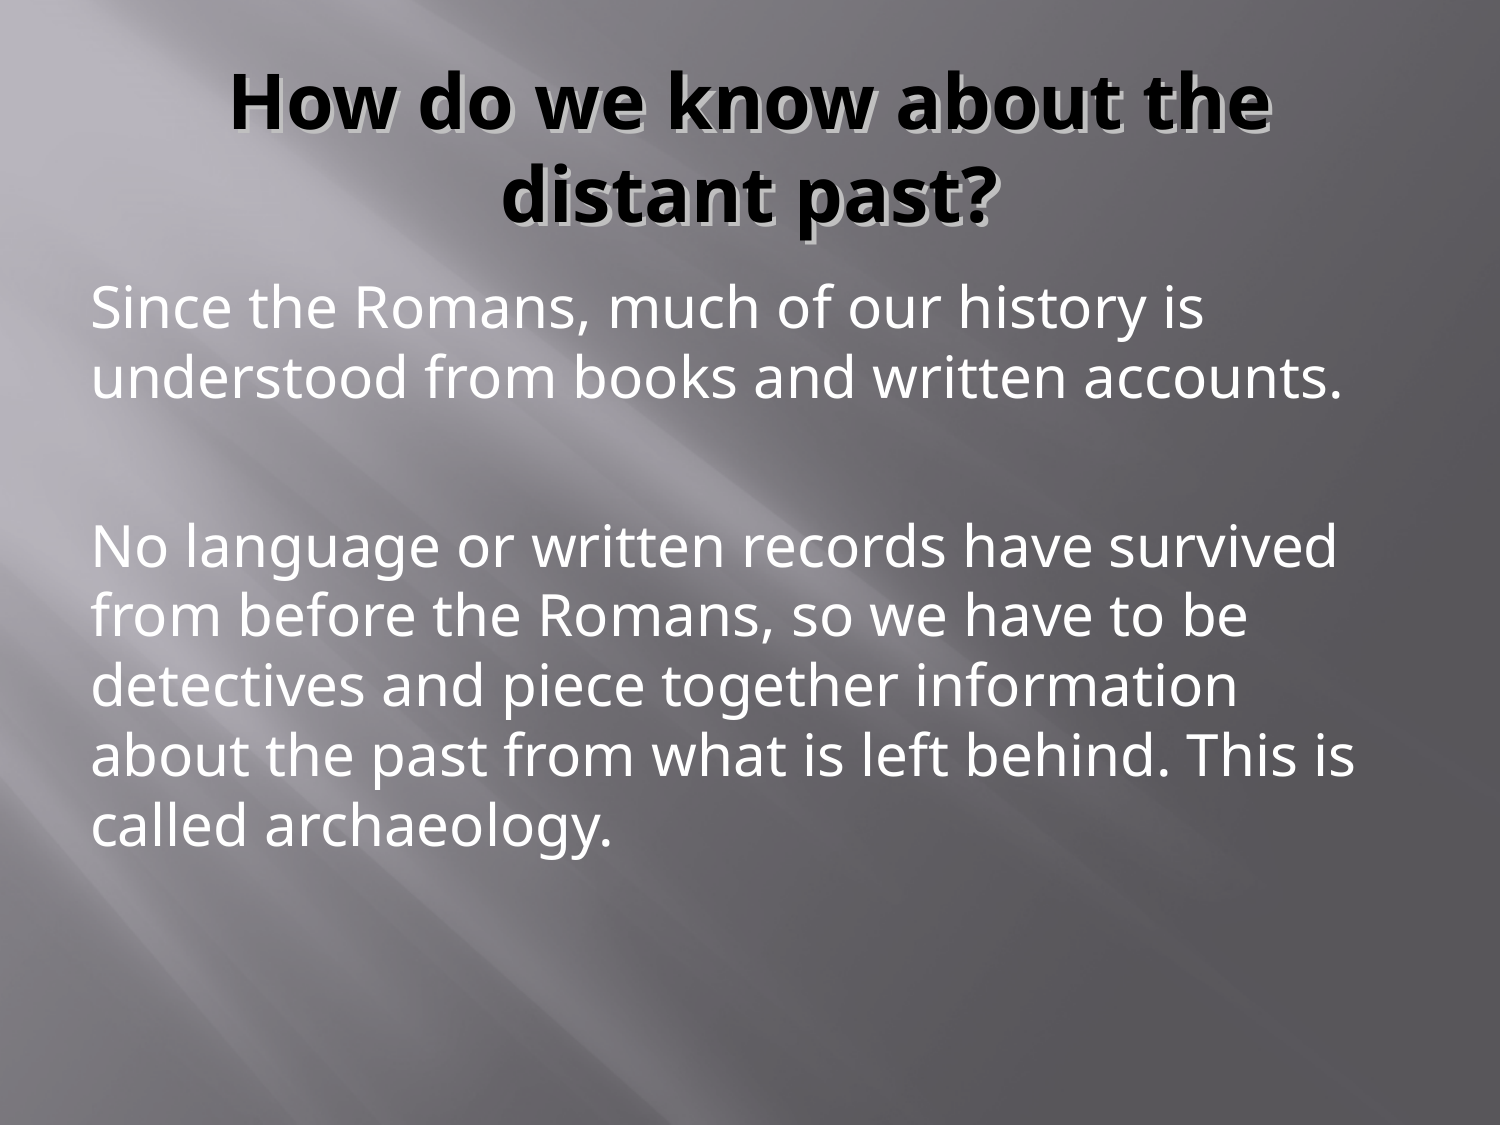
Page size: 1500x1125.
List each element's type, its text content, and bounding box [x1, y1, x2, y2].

list Since the Romans, much of our history is understood from books and written accounts. No language or written records have survived from before the Romans, so we have to be detectives and piece together information about the past from what is left behind. This is called archaeology. [75, 262, 1426, 1036]
title How do we know about the distant past? [75, 45, 1426, 233]
